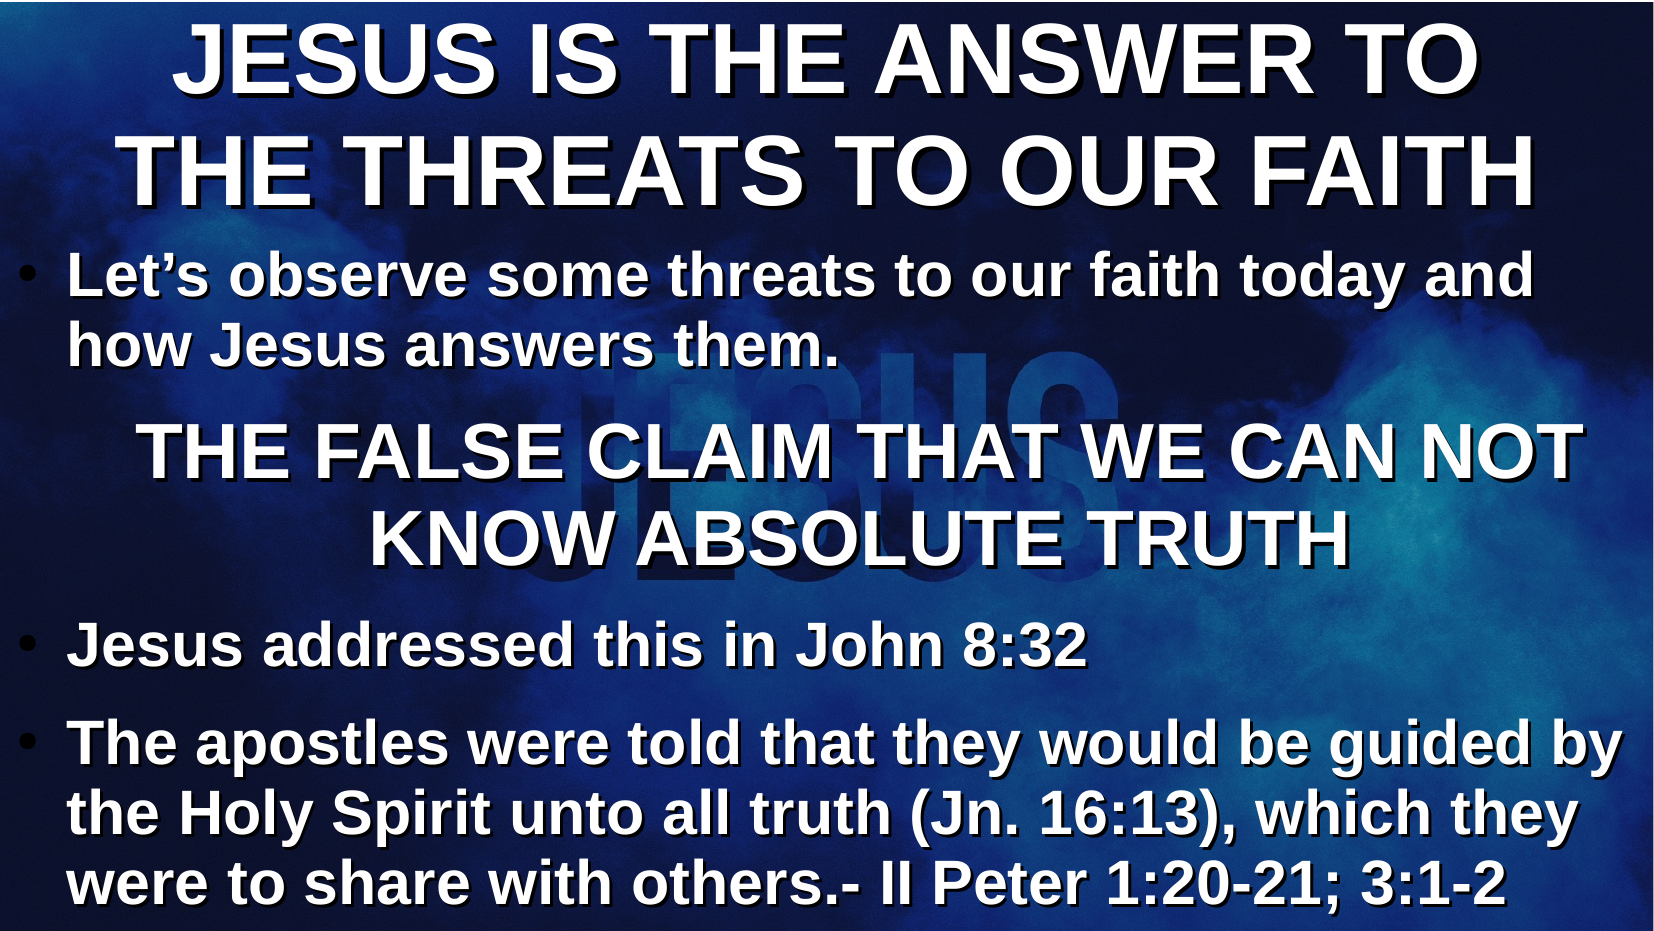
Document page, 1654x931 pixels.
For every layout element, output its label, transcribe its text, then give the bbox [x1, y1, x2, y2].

picture [0, 2, 1654, 240]
list Let’s observe some threats to our faith today and how Jesus answers them. THE FALSE CLAIM THAT WE CAN NOT KNOW ABSOLUTE TRUTH Jesus addressed this in John 8:32 The apostles were told that they would be guided by the Holy Spirit unto all truth (Jn. 16:13), which they were to share with others.- II Peter 1:20-21; 3:1-2 [0, 240, 1654, 931]
title JESUS IS THE ANSWER TO THE THREATS TO OUR FAITH [82, 2, 1571, 227]
